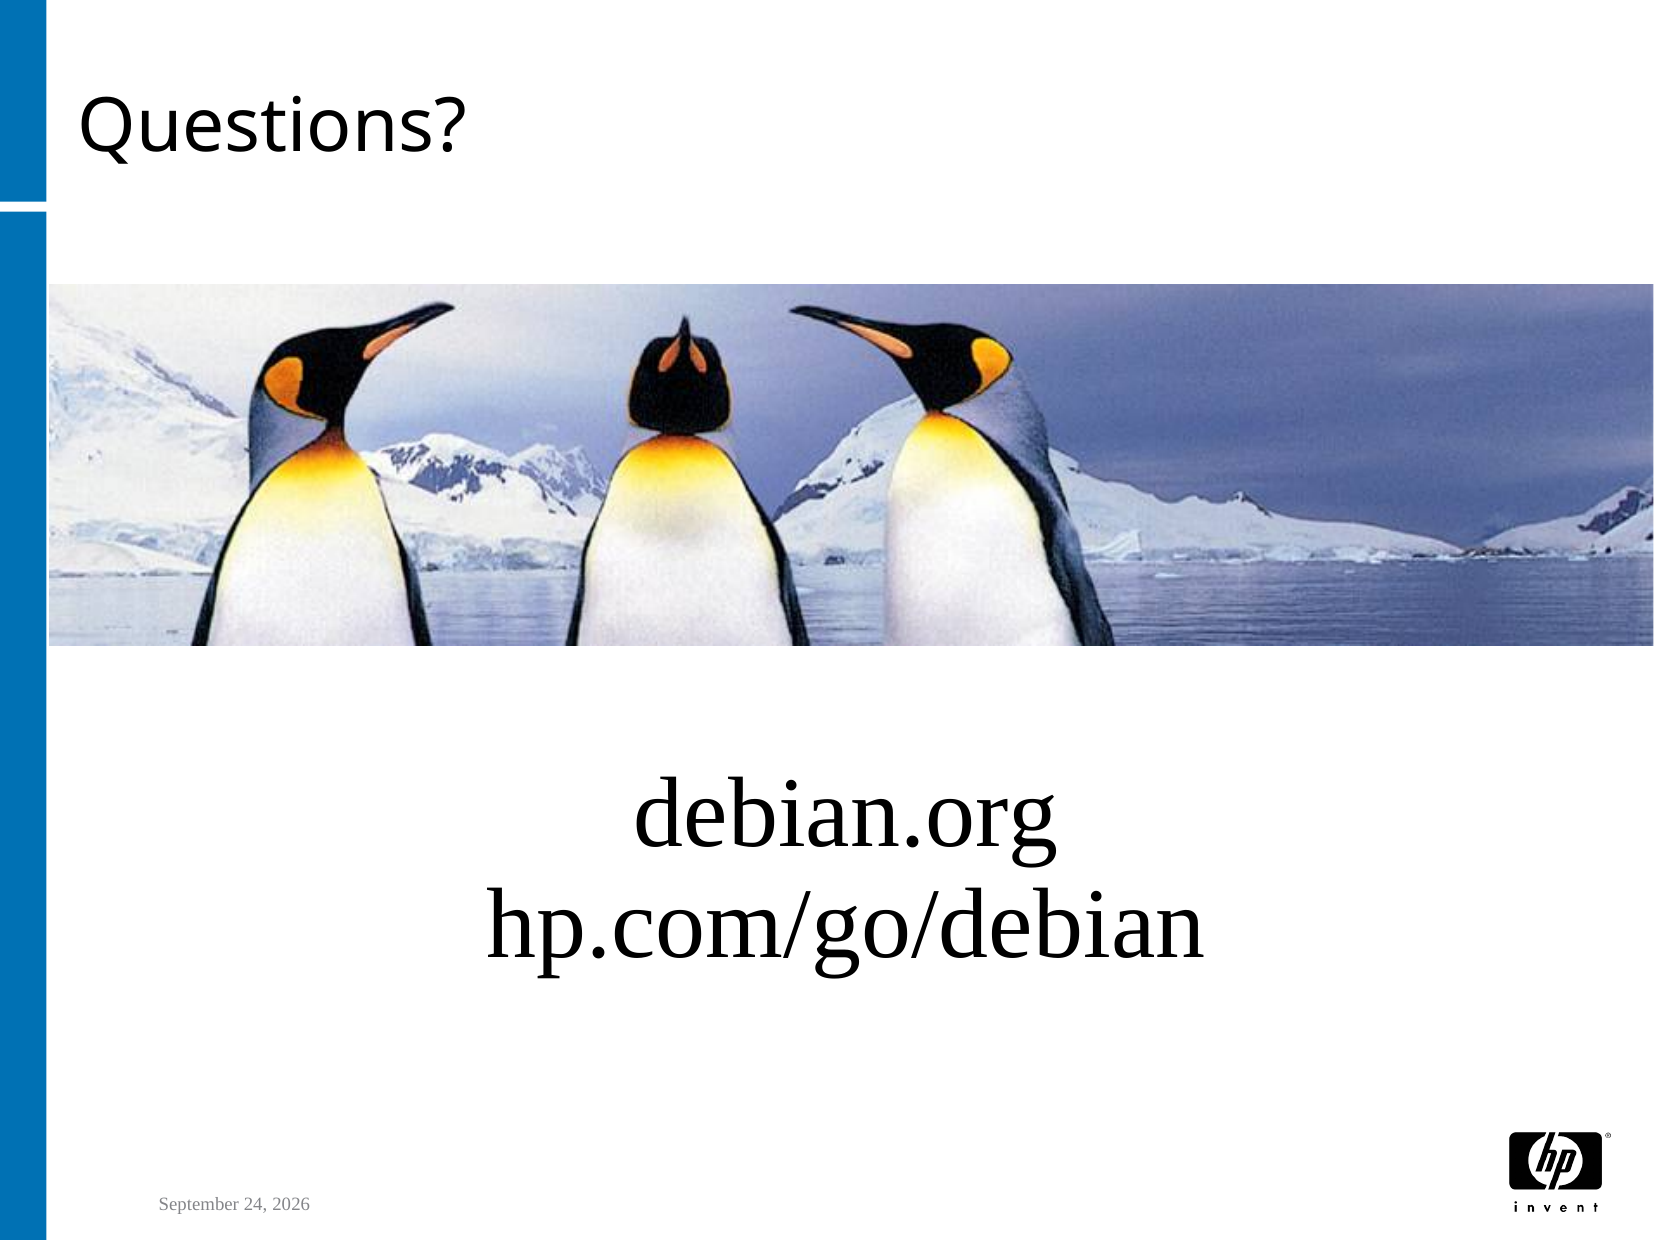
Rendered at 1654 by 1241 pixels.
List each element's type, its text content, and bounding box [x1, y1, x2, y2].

picture [1509, 1132, 1611, 1212]
picture [49, 284, 1654, 646]
title Questions? [77, 20, 1569, 228]
text_box debian.org hp.com/go/debian [486, 757, 1207, 979]
